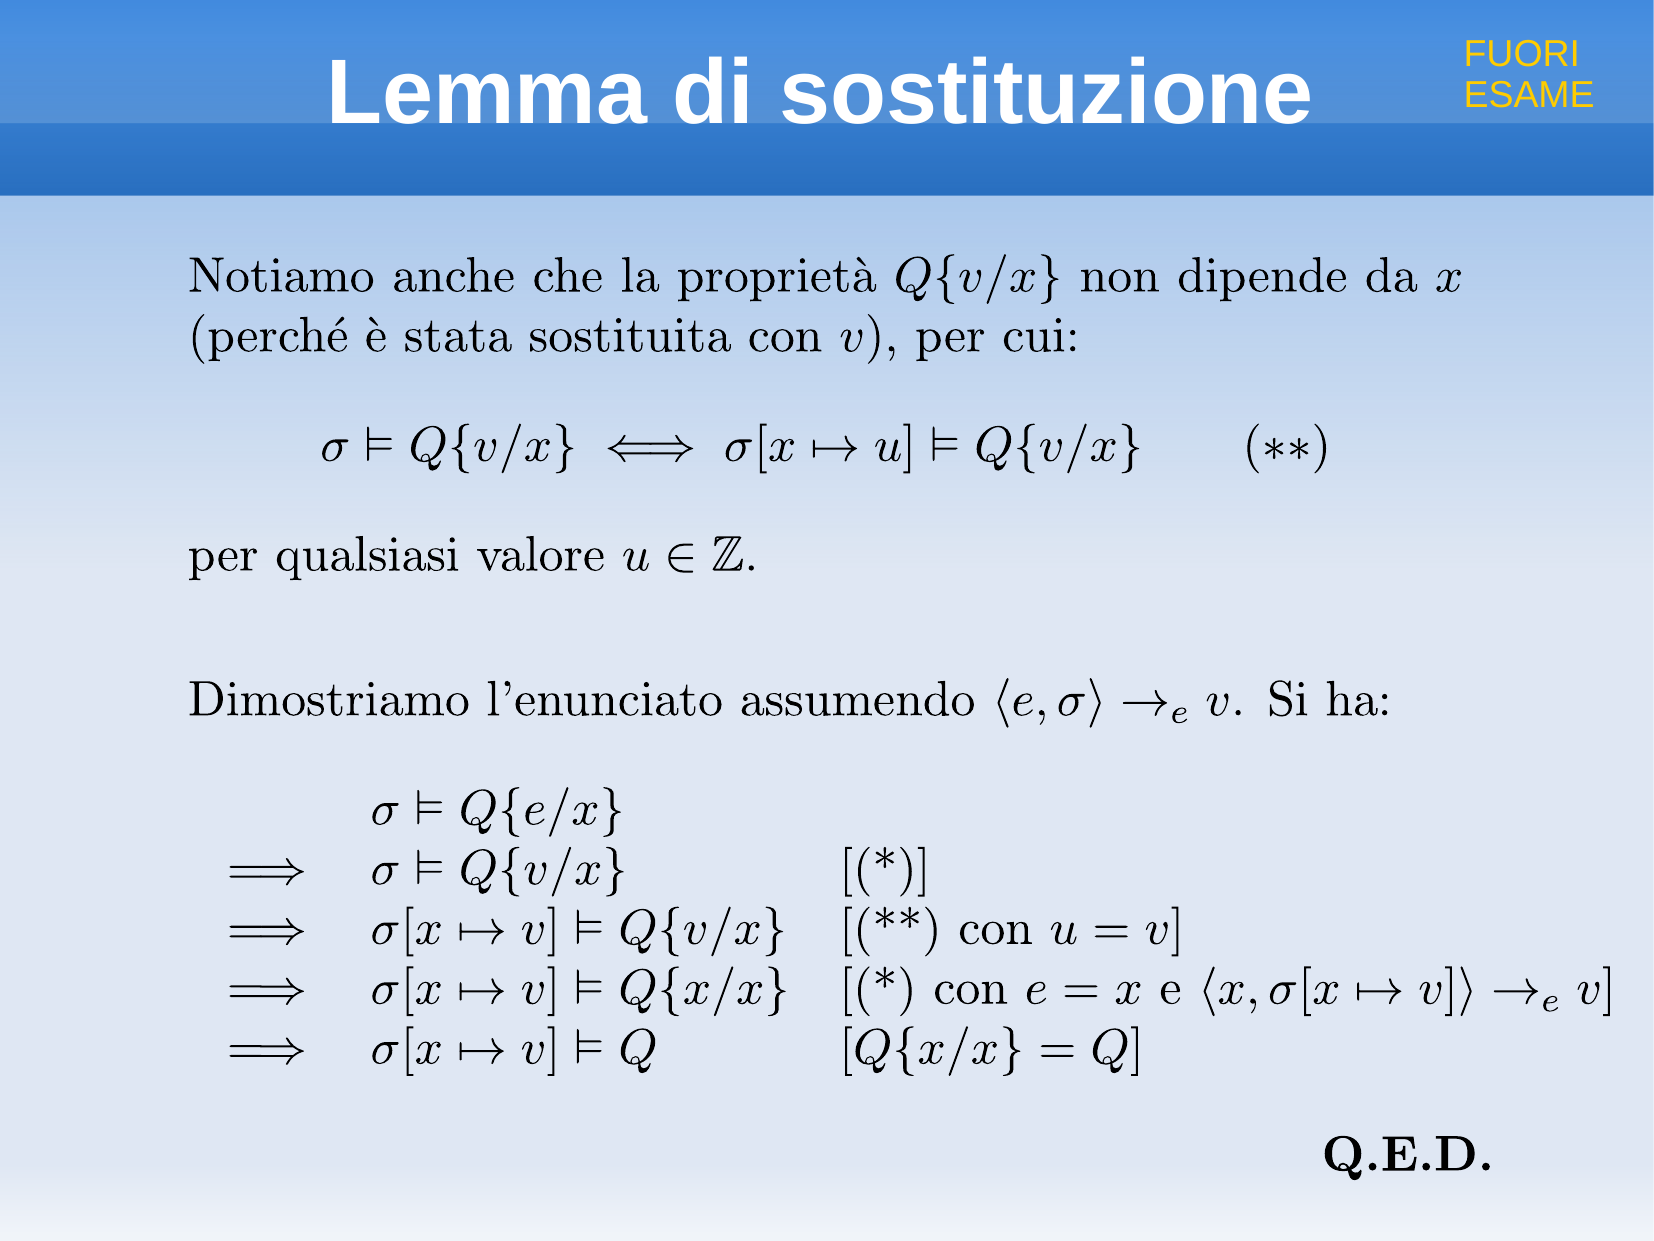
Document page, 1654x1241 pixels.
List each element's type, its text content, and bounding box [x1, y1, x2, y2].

text_box FUORI ESAME [1448, 24, 1610, 124]
title Lemma di sostituzione [76, 0, 1565, 188]
text_box [187, 254, 1616, 1181]
picture [0, 0, 1654, 1241]
